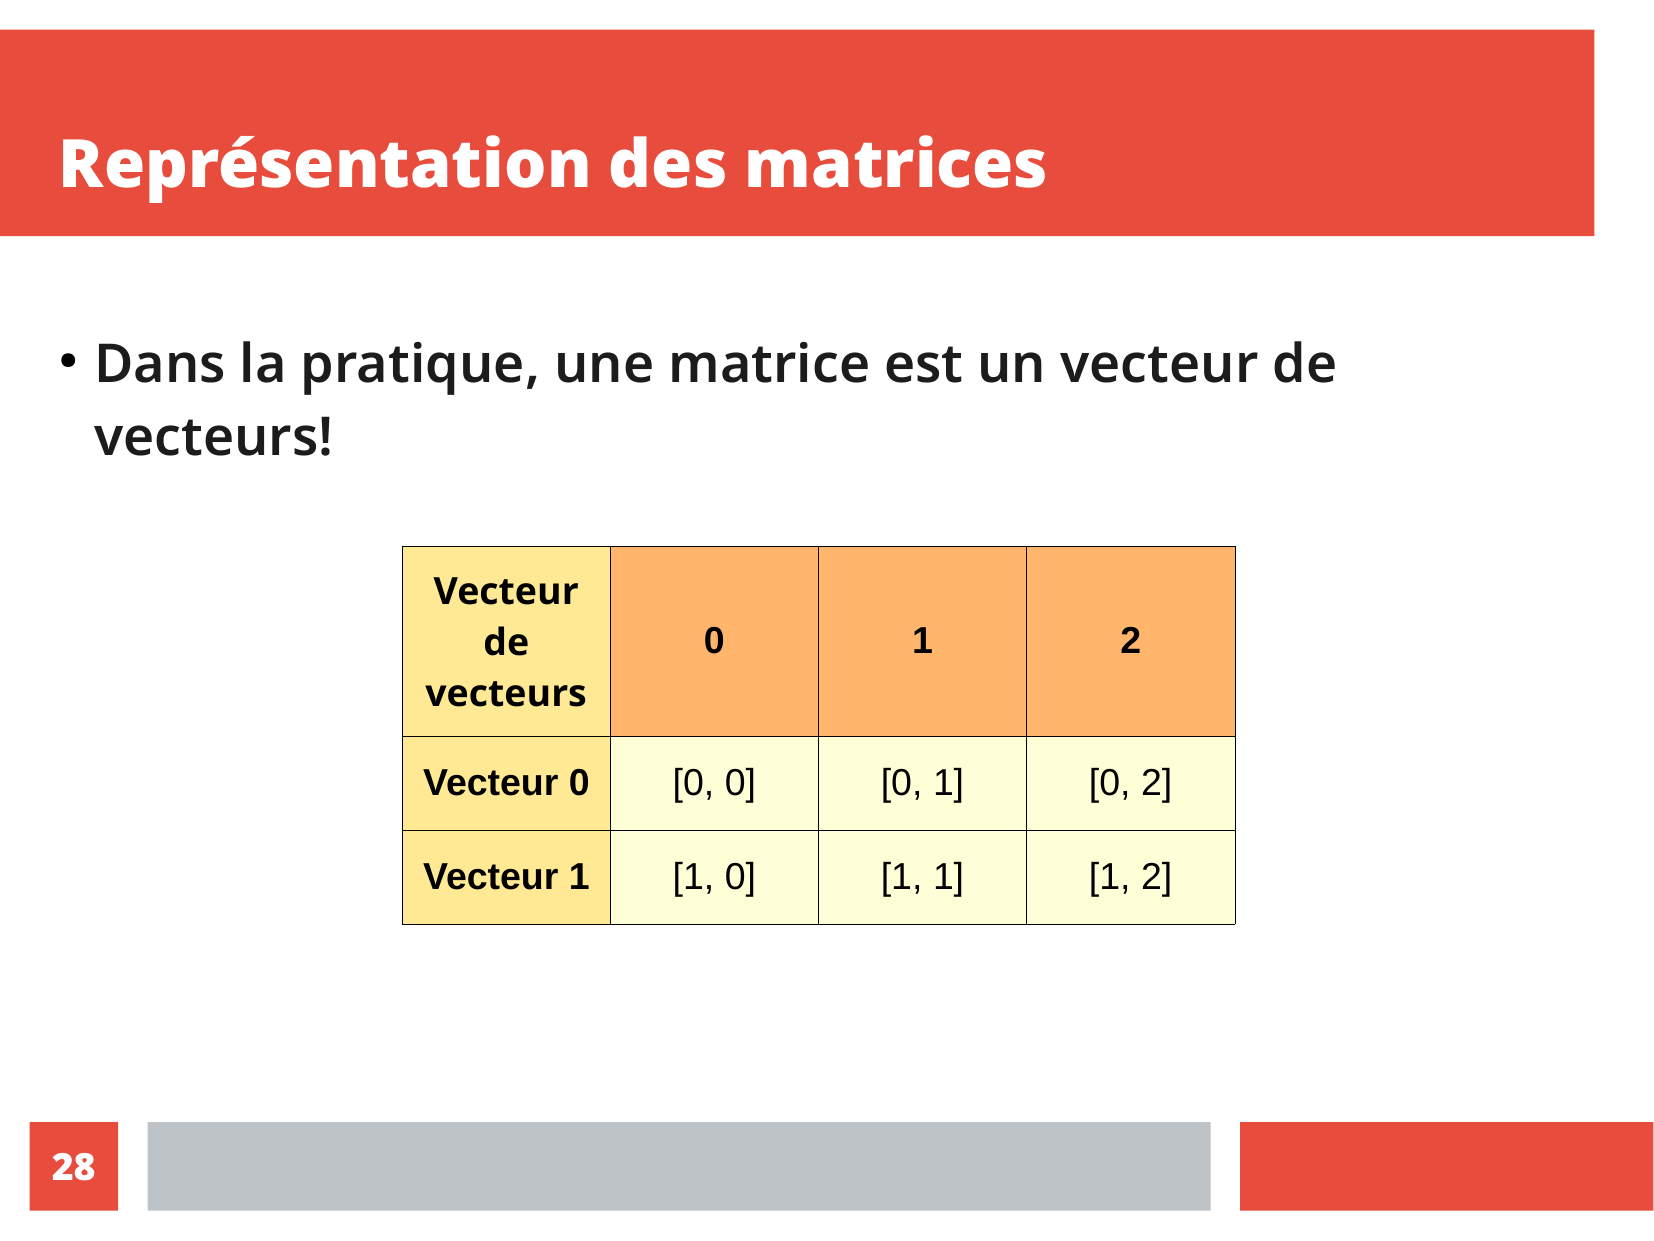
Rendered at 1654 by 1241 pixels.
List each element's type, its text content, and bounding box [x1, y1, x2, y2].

table_header 1 [819, 547, 1026, 736]
table_header 0 [611, 547, 818, 736]
title Représentation des matrices [59, 59, 1595, 207]
table_header 2 [1027, 547, 1235, 736]
table_cell [1, 1] [819, 831, 1026, 924]
table_cell [1, 0] [611, 831, 818, 924]
table_header Vecteur de vecteurs [403, 547, 610, 736]
list Dans la pratique, une matrice est un vecteur de vecteurs! [59, 324, 1565, 473]
table_cell [0, 1] [819, 737, 1026, 830]
table_cell Vecteur 1 [403, 831, 610, 924]
table_cell [1, 2] [1027, 831, 1235, 924]
table_cell Vecteur 0 [403, 737, 610, 830]
table_cell [0, 2] [1027, 737, 1235, 830]
table_cell [0, 0] [611, 737, 818, 830]
